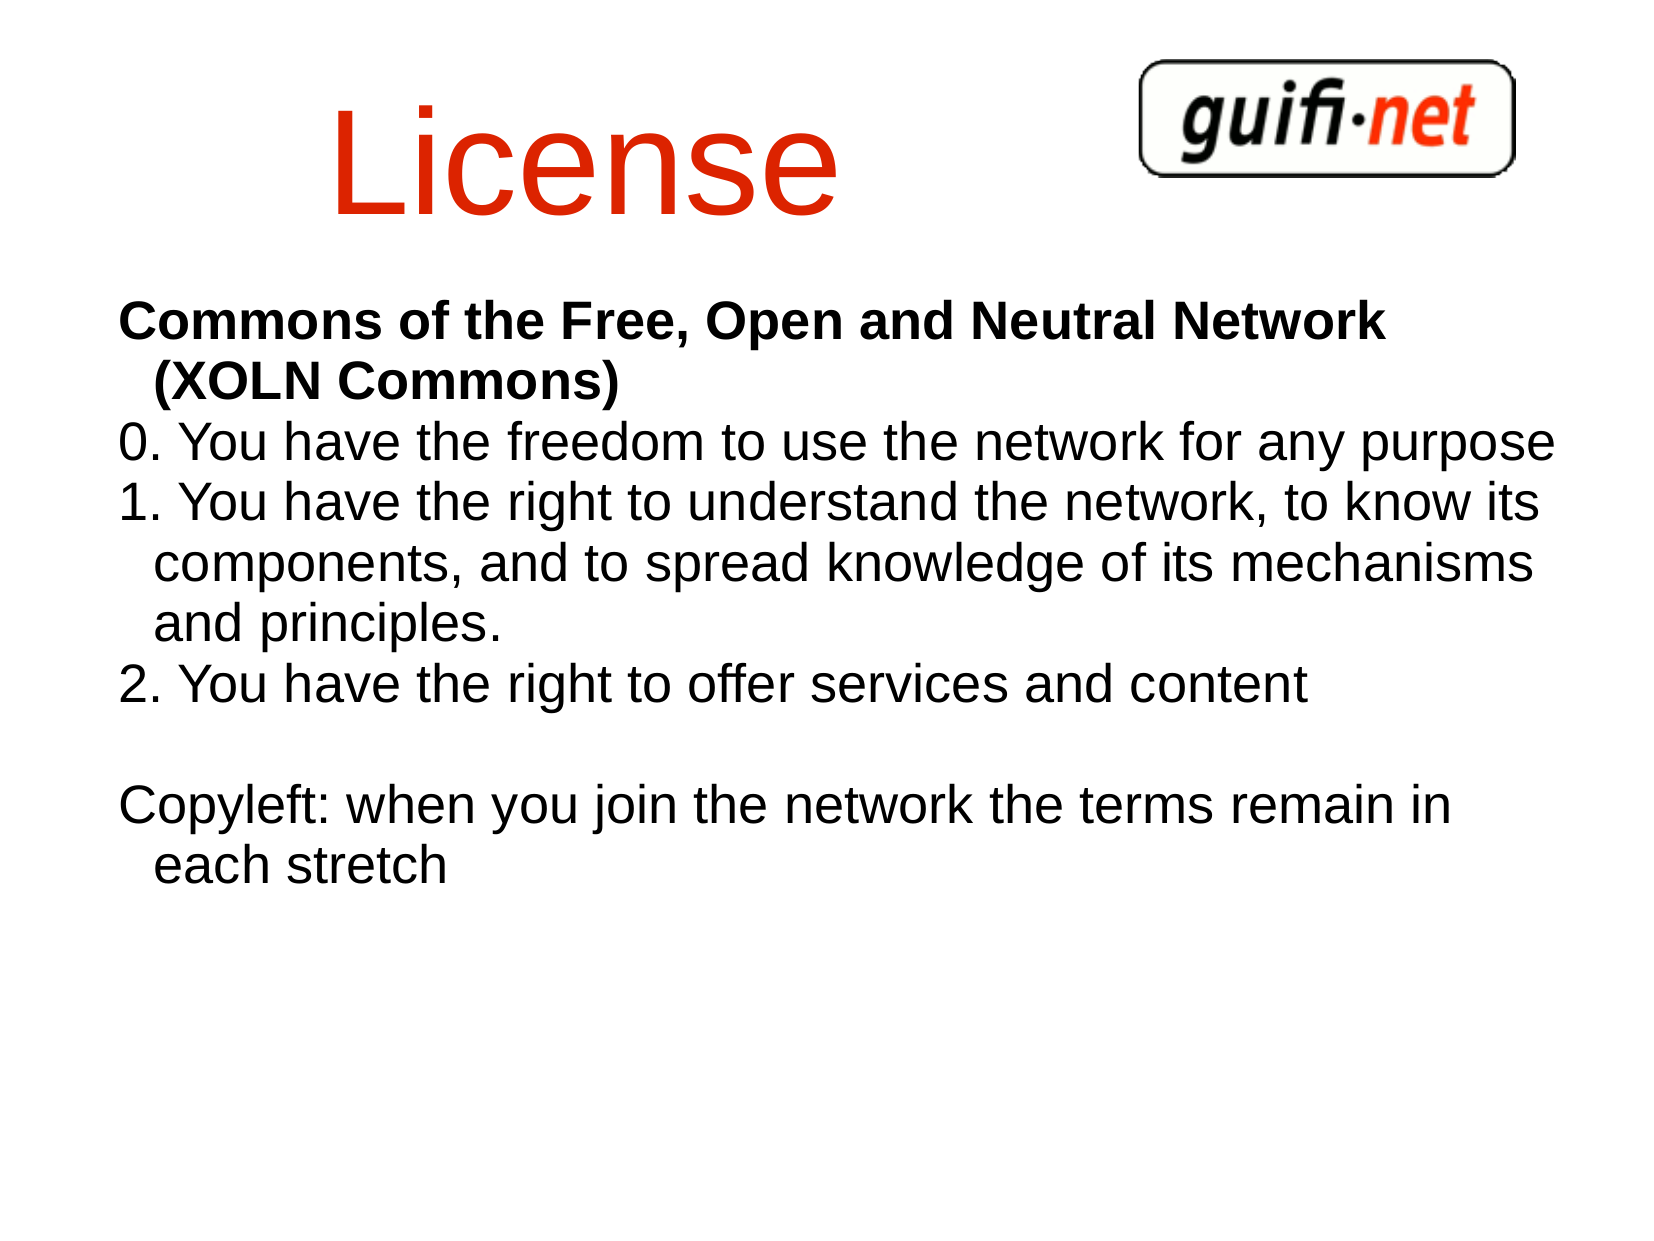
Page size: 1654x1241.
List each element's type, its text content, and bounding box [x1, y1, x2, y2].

title License [76, 66, 1093, 259]
picture [1137, 59, 1516, 178]
